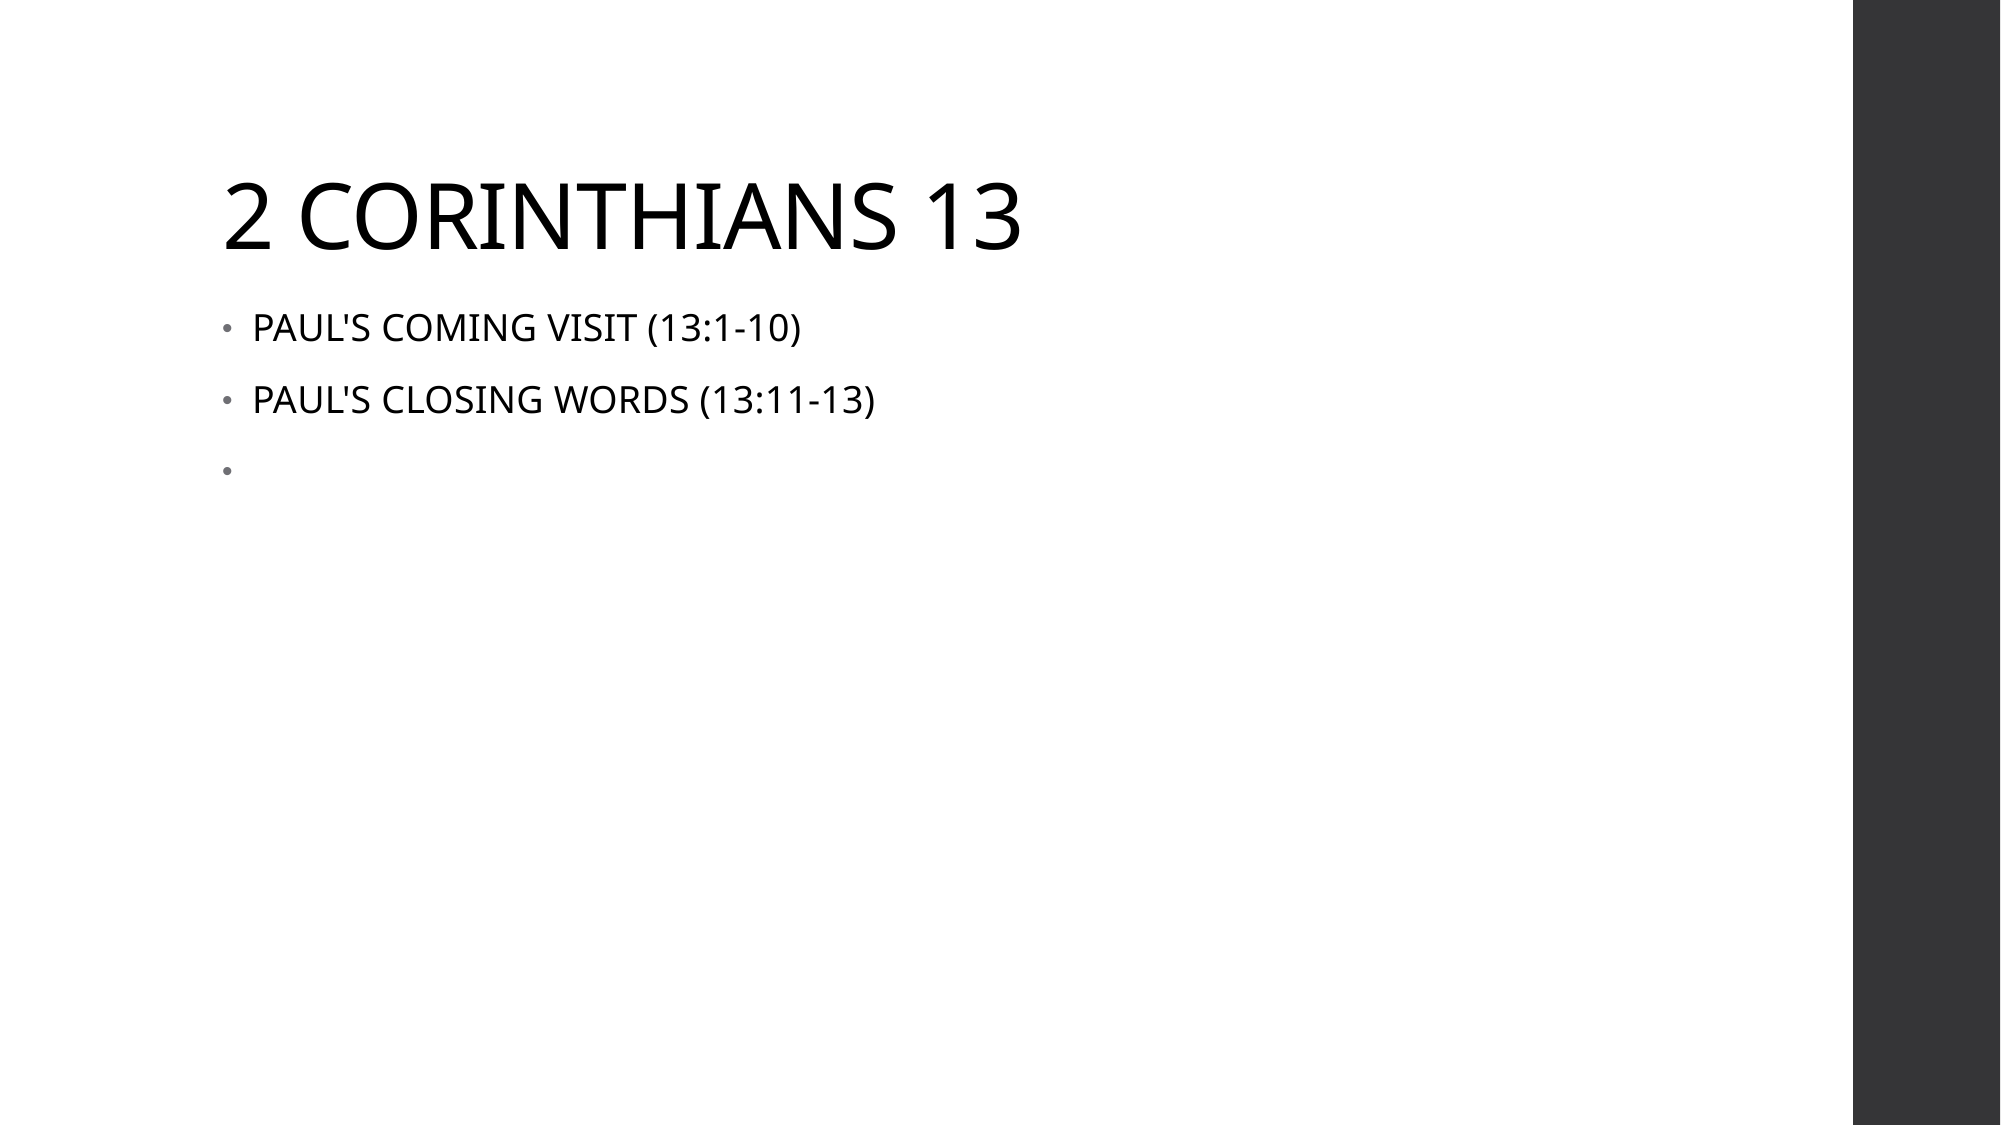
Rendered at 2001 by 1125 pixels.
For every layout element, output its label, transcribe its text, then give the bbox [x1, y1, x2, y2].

list PAUL'S COMING VISIT (13:1-10) PAUL'S CLOSING WORDS (13:11-13) [206, 299, 1617, 1014]
title 2 CORINTHIANS 13 [206, 60, 1797, 278]
